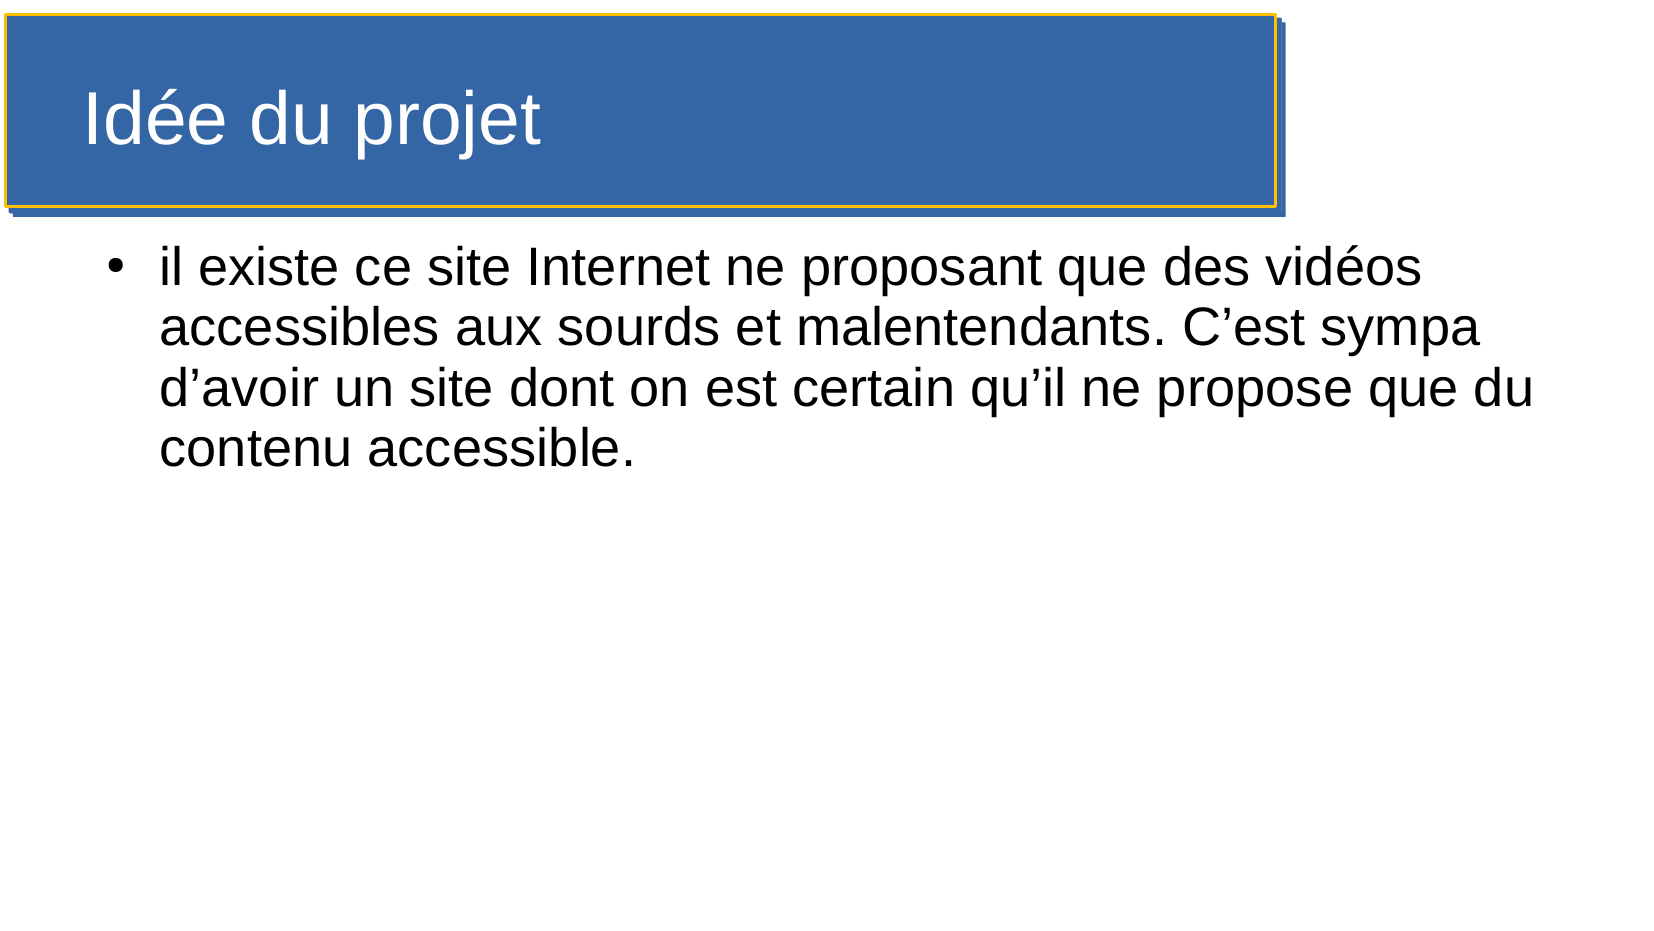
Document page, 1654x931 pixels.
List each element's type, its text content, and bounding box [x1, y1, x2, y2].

list il existe ce site Internet ne proposant que des vidéos accessibles aux sourds et malentendants. C’est sympa d’avoir un site dont on est certain qu’il ne propose que du contenu accessible. [88, 236, 1565, 798]
title Idée du projet [82, 44, 1235, 192]
